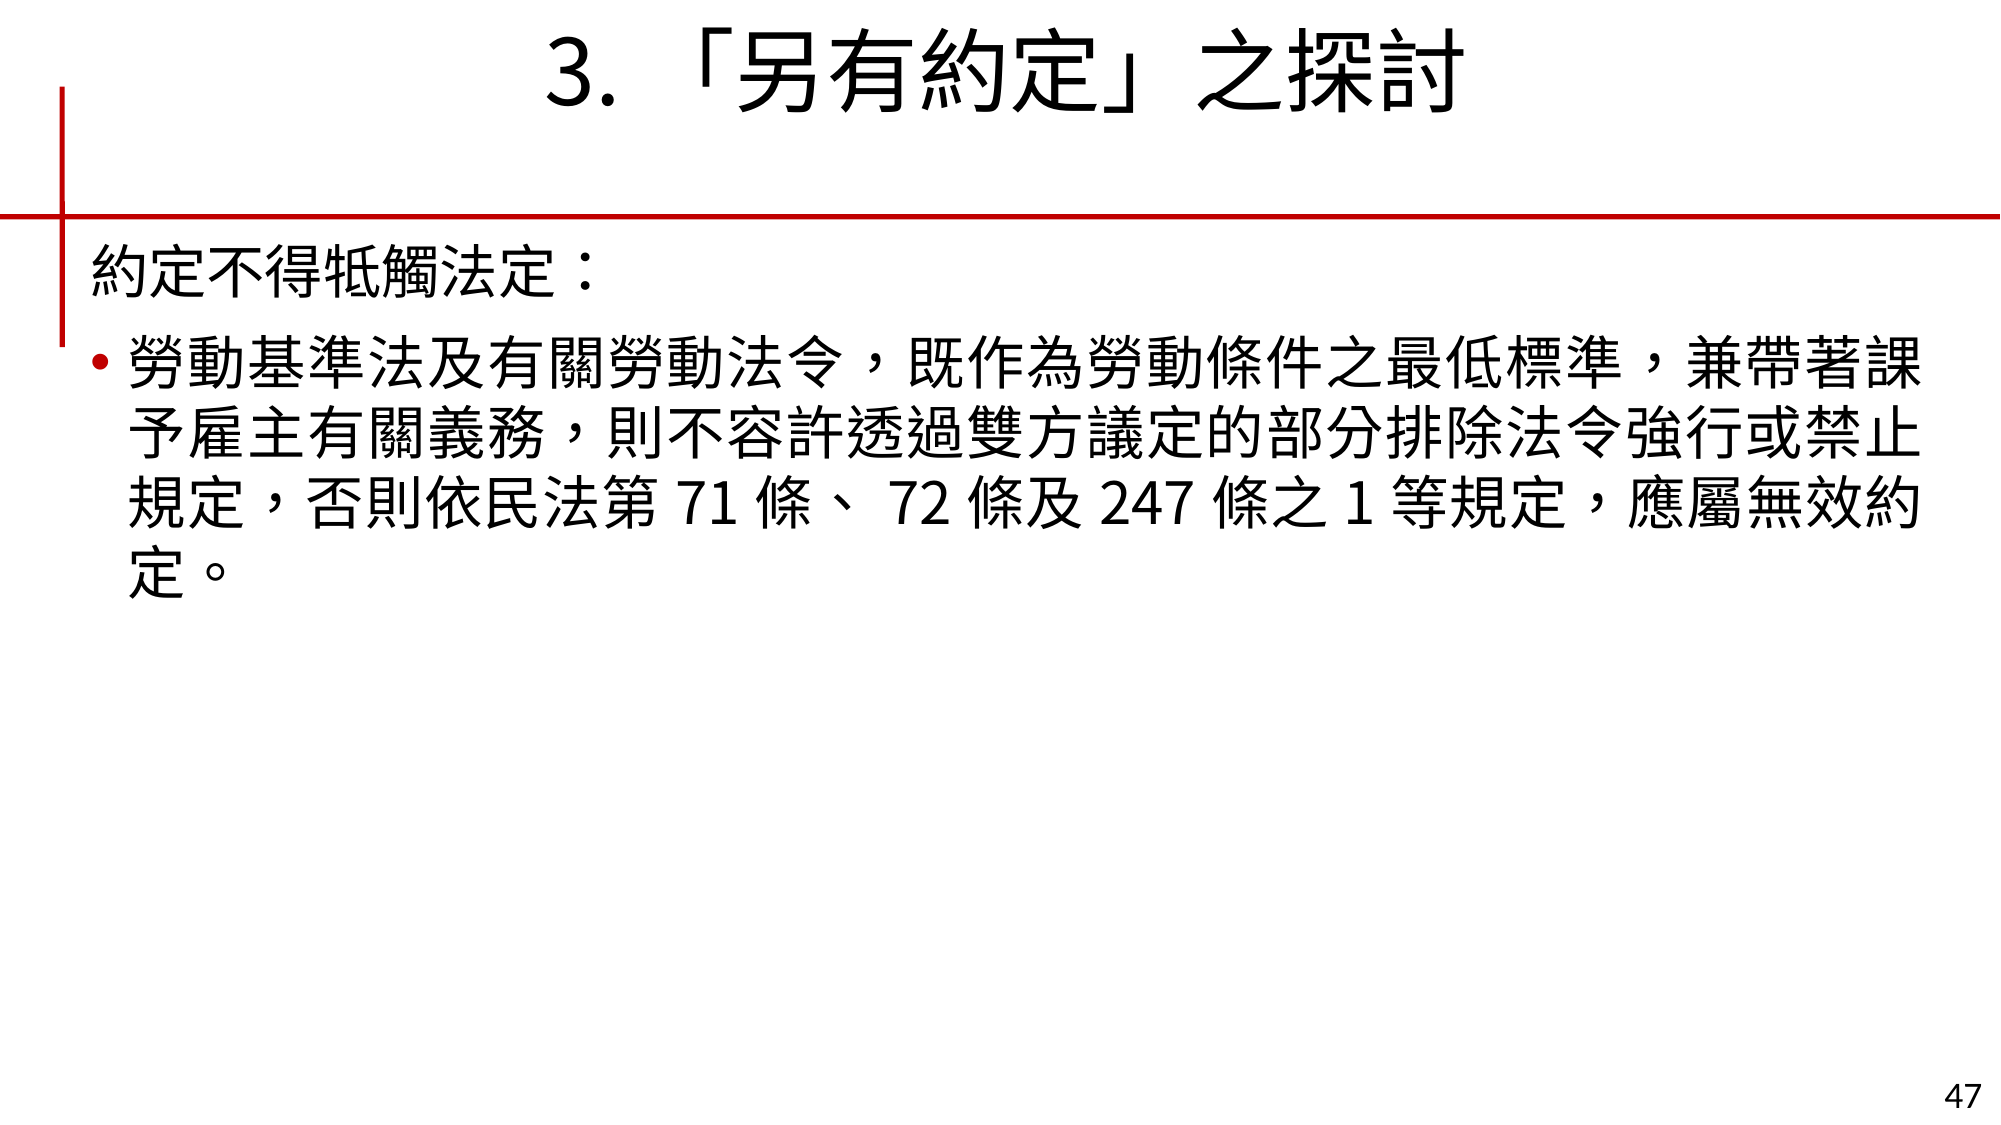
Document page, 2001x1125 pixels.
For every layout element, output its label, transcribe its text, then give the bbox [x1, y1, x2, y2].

title 3.「另有約定」之探討 [75, 6, 1938, 211]
list 約定不得牴觸法定： 勞動基準法及有關勞動法令，既作為勞動條件之最低標準，兼帶著課予雇主有關義務，則不容許透過雙方議定的部分排除法令強行或禁止規定，否則依民法第71條、72條及247條之1等規定，應屬無效約定。 [75, 228, 1938, 1038]
slide_number <編號> [1701, 1063, 1998, 1118]
